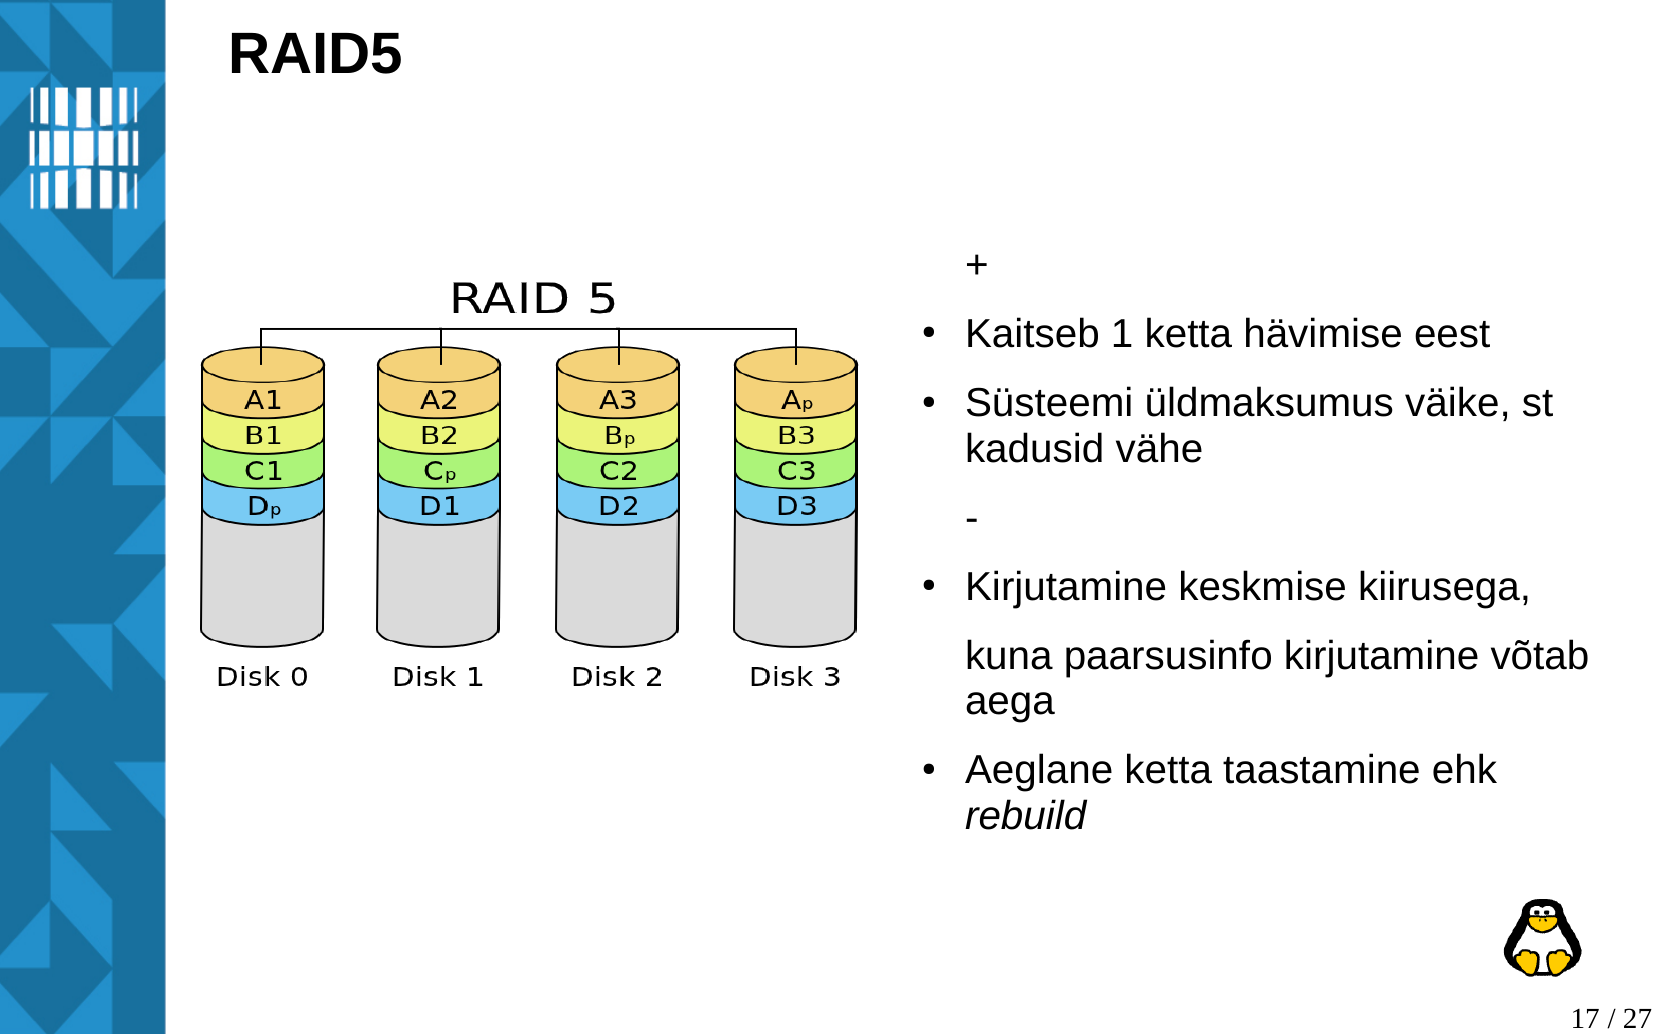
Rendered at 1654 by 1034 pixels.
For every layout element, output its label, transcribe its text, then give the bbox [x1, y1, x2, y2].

picture [177, 267, 892, 709]
list + Kaitseb 1 ketta hävimise eest Süsteemi üldmaksumus väike, st kadusid vähe - Kirjutamine keskmise kiirusega, kuna paarsusinfo kirjutamine võtab aega Aeglane ketta taastamine ehk rebuild [907, 241, 1627, 842]
picture [1476, 875, 1607, 985]
title RAID5 [228, 11, 1630, 95]
